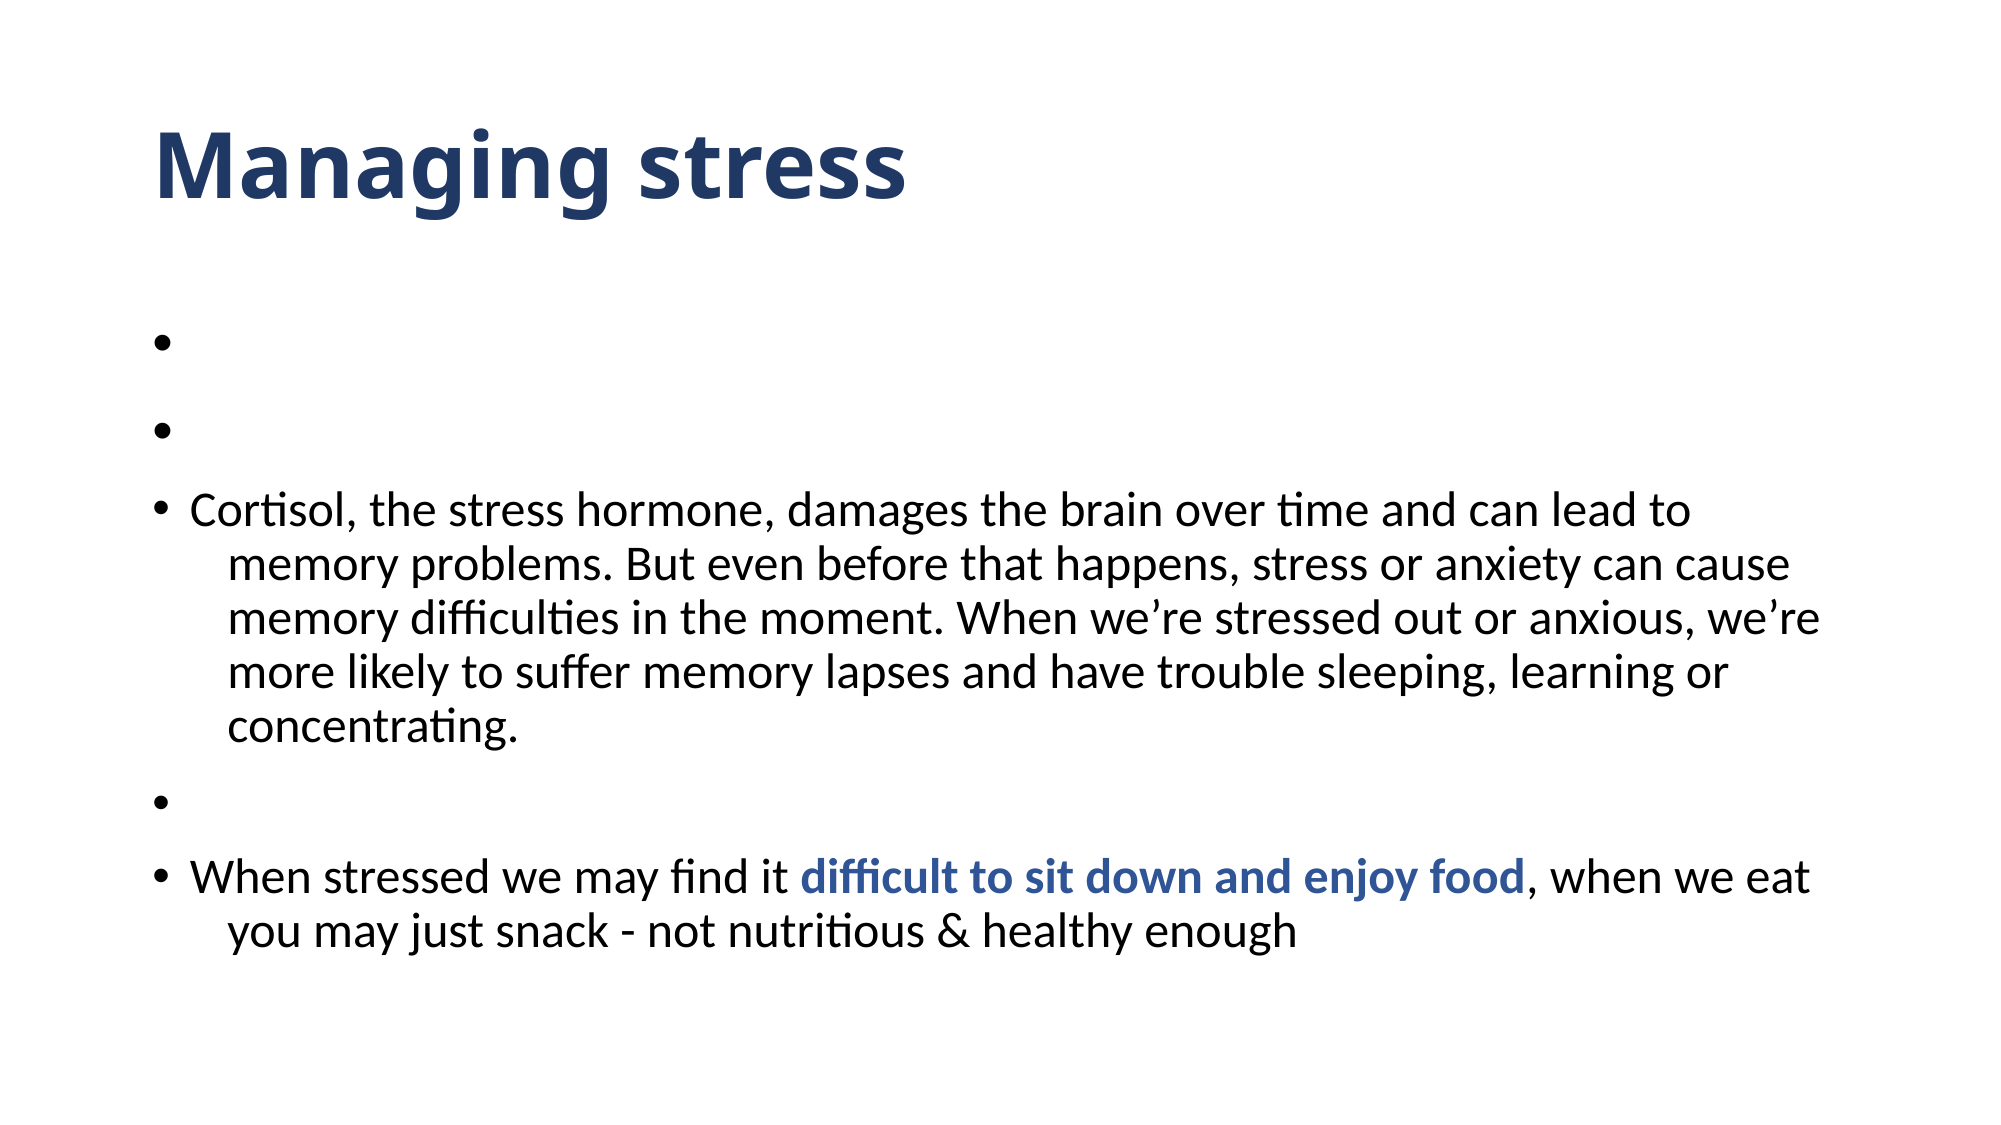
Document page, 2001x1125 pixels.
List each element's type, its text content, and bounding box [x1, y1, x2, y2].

list Cortisol, the stress hormone, damages the brain over time and can lead to memory problems. But even before that happens, stress or anxiety can cause memory difficulties in the moment. When we’re stressed out or anxious, we’re more likely to suffer memory lapses and have trouble sleeping, learning or concentrating. When stressed we may find it difficult to sit down and enjoy food, when we eat you may just snack - not nutritious & healthy enough [137, 299, 1863, 1014]
title Managing stress [137, 59, 1863, 278]
